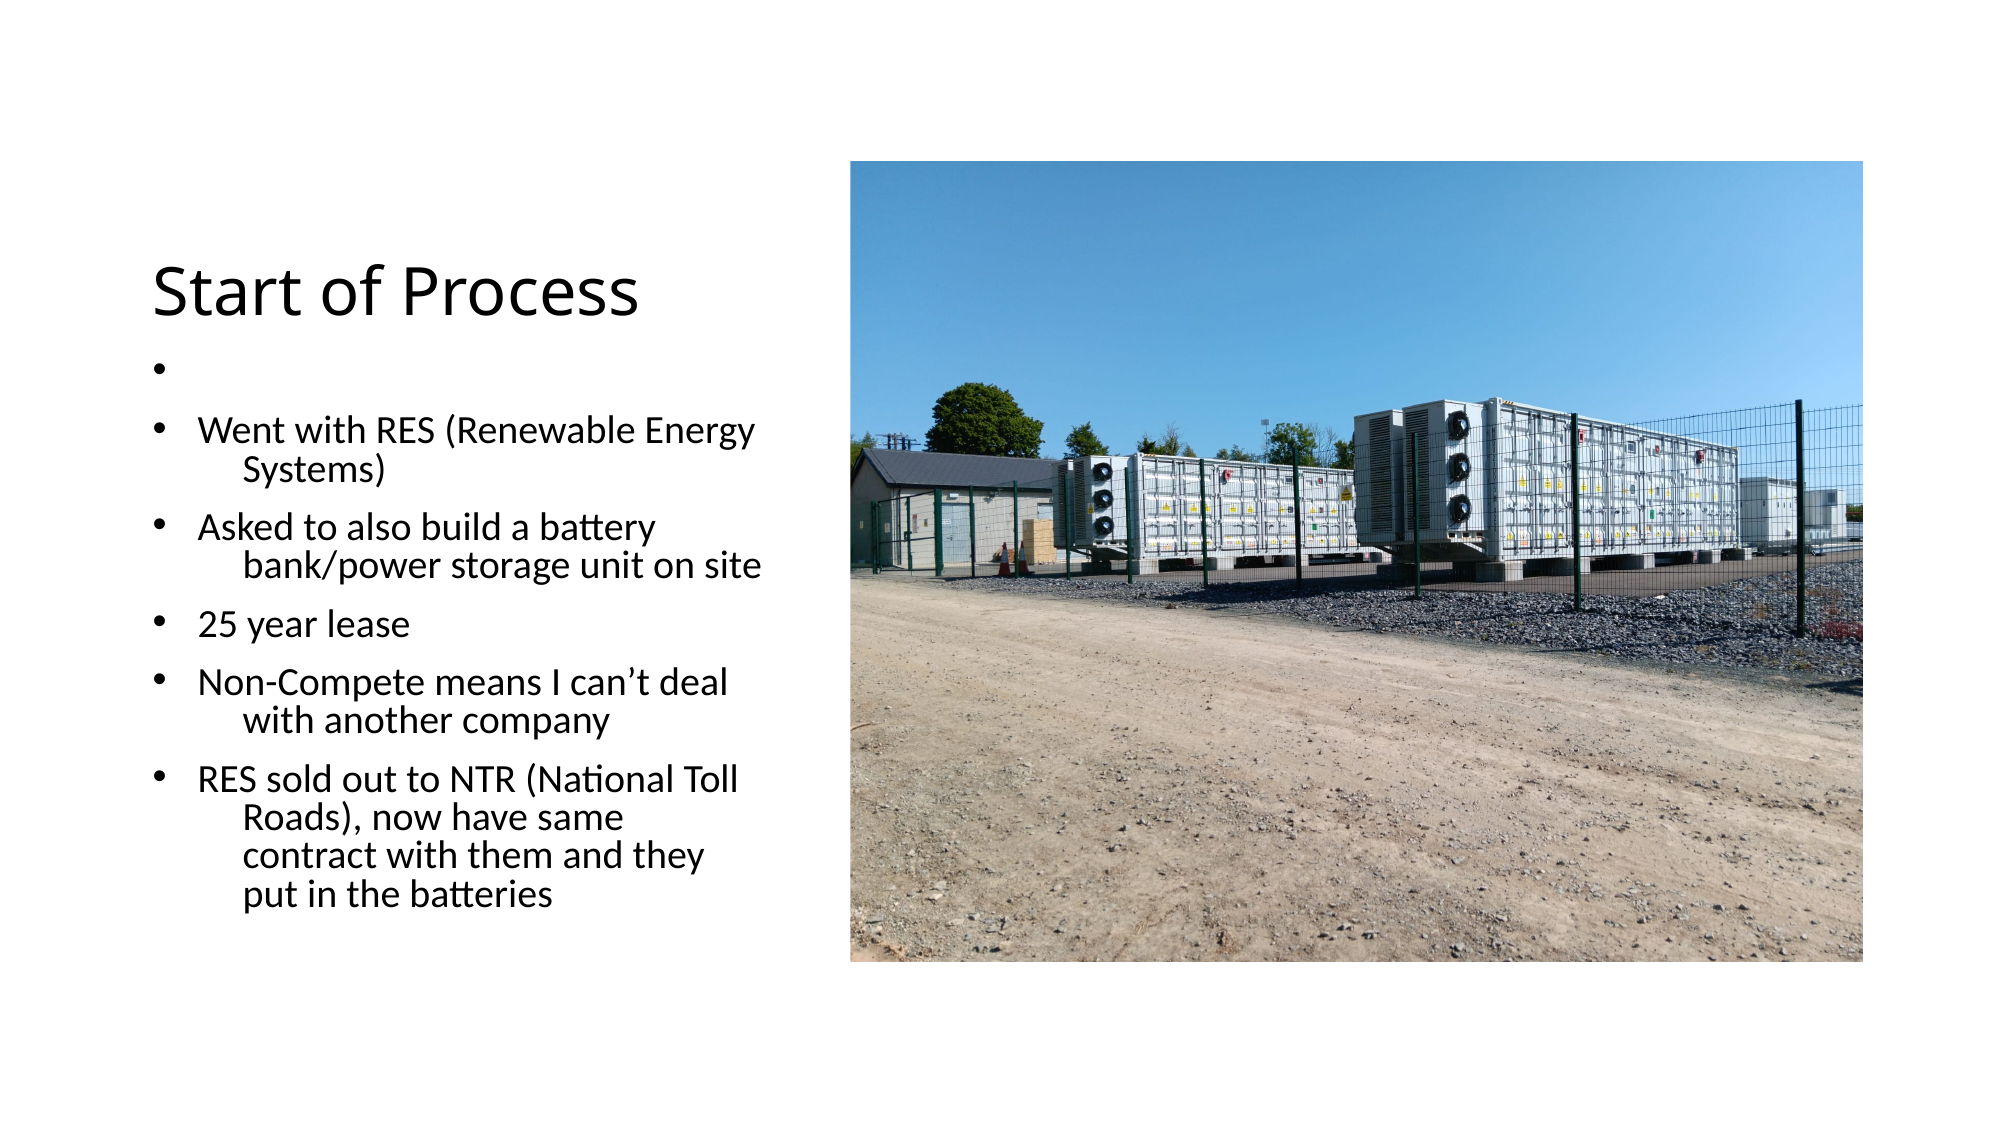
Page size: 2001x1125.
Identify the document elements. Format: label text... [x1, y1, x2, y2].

list Went with RES (Renewable Energy Systems) Asked to also build a battery bank/power storage unit on site 25 year lease Non-Compete means I can’t deal with another company RES sold out to NTR (National Toll Roads), now have same contract with them and they put in the batteries [137, 337, 783, 962]
picture [850, 161, 1863, 962]
title Start of Process [137, 75, 783, 337]
